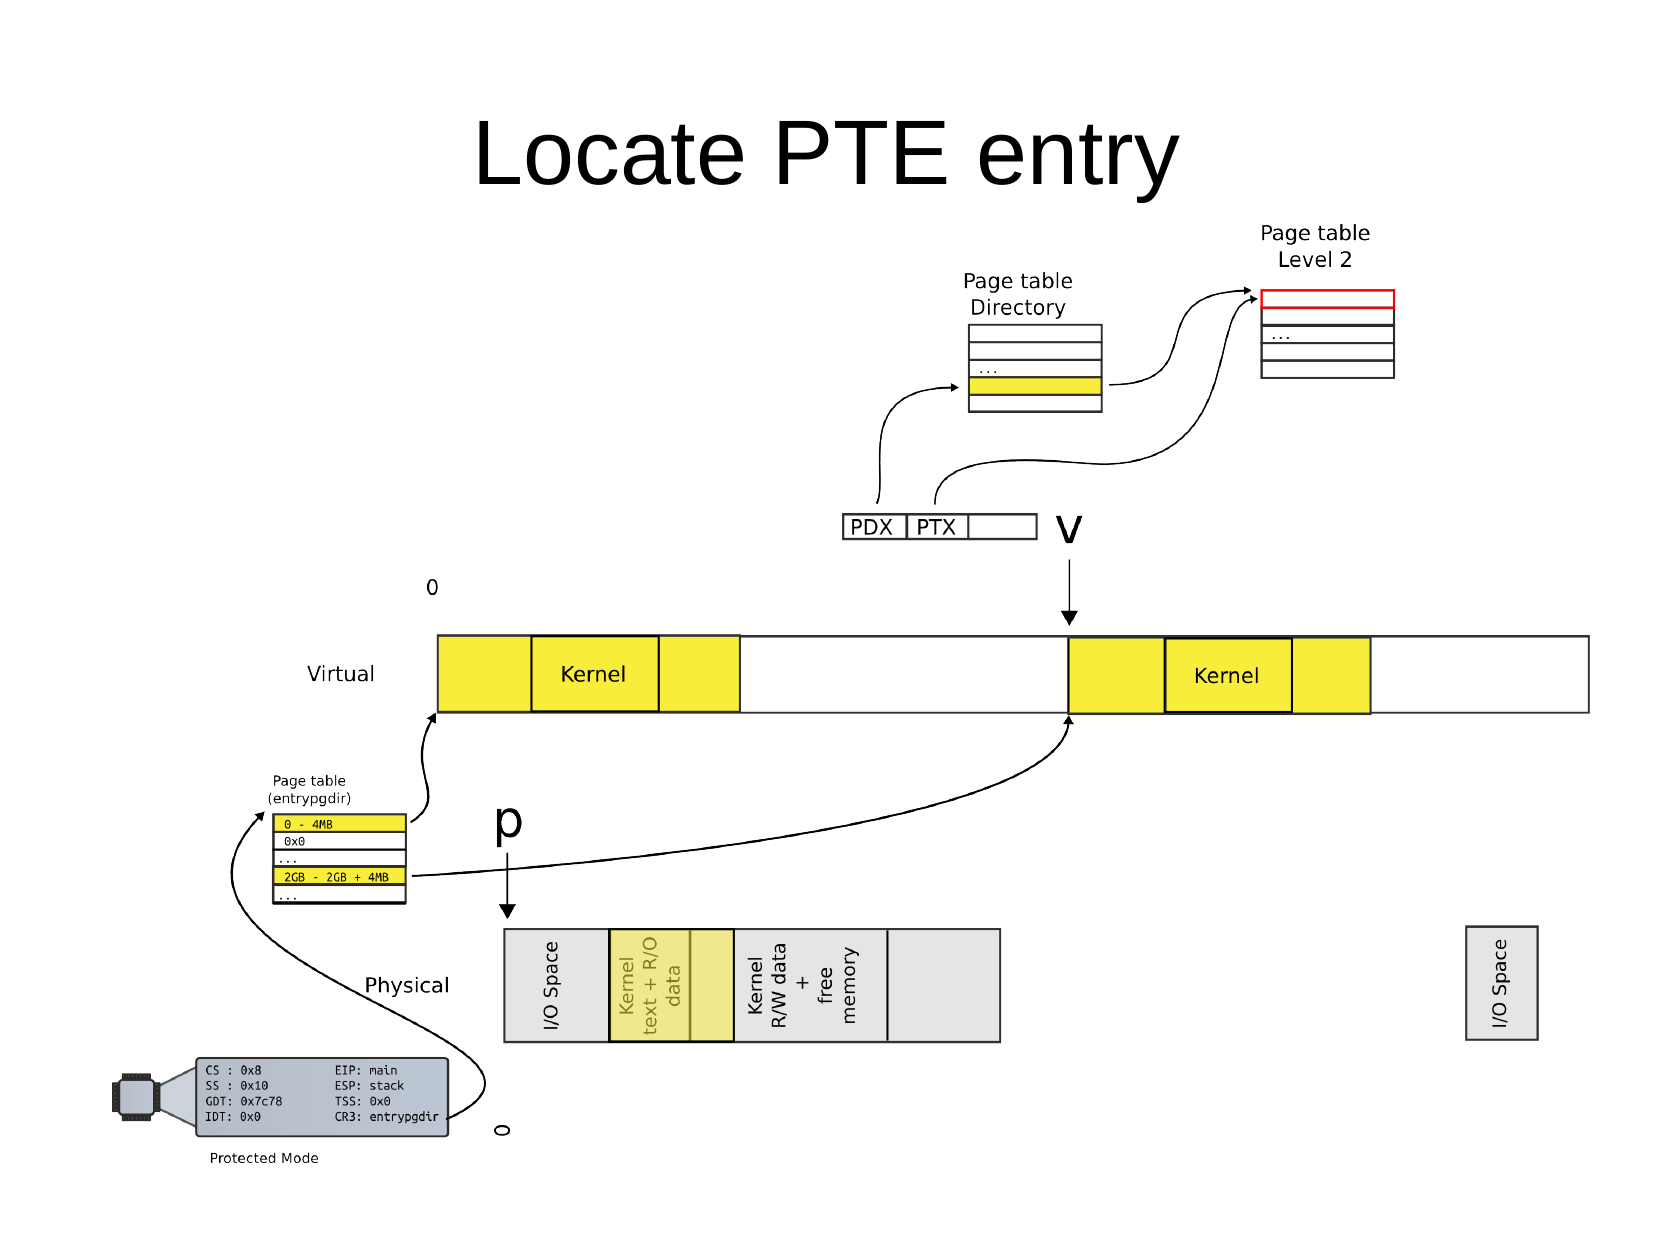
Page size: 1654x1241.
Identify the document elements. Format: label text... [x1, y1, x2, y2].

title Locate PTE entry [82, 49, 1571, 257]
picture [112, 224, 1590, 1163]
